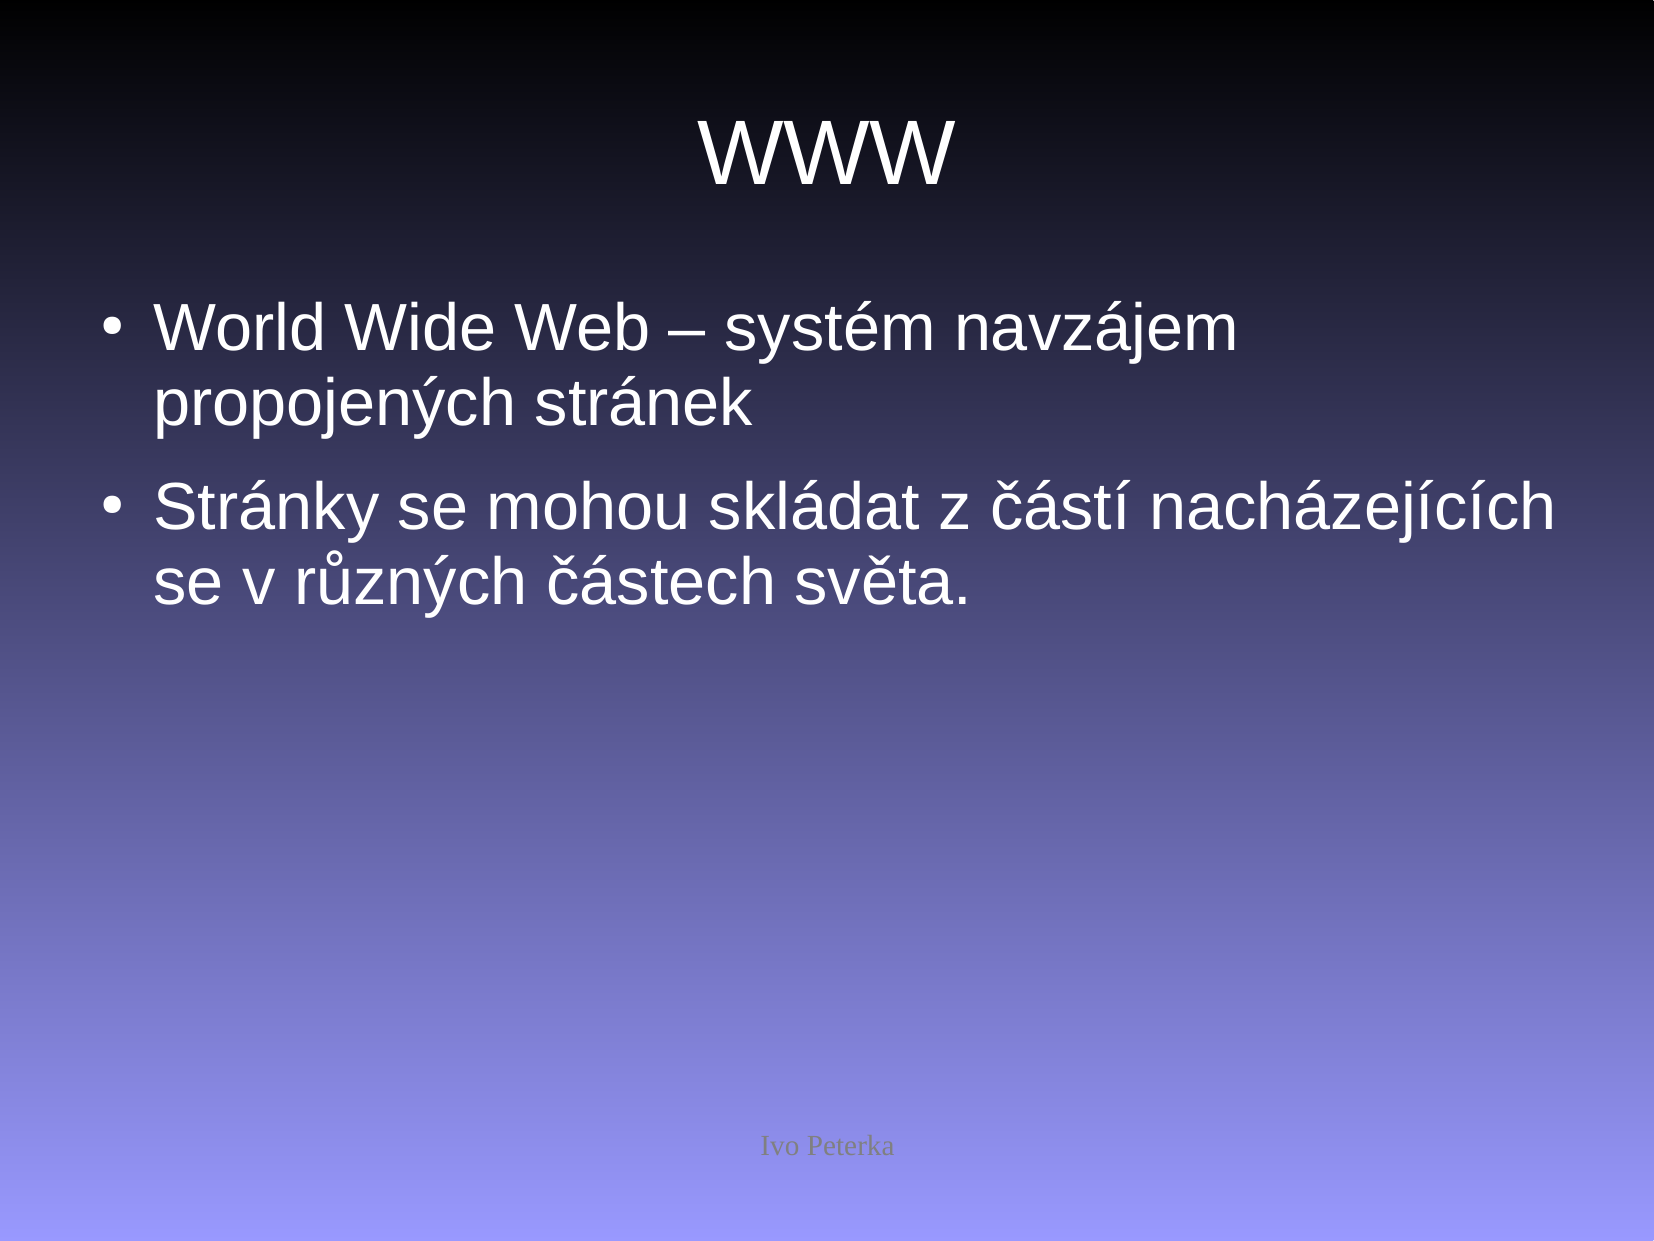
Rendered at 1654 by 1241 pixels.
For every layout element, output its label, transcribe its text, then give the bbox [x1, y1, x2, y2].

list World Wide Web – systém navzájem propojených stránek Stránky se mohou skládat z částí nacházejících se v různých částech světa. [82, 290, 1571, 1109]
title WWW [82, 49, 1571, 257]
